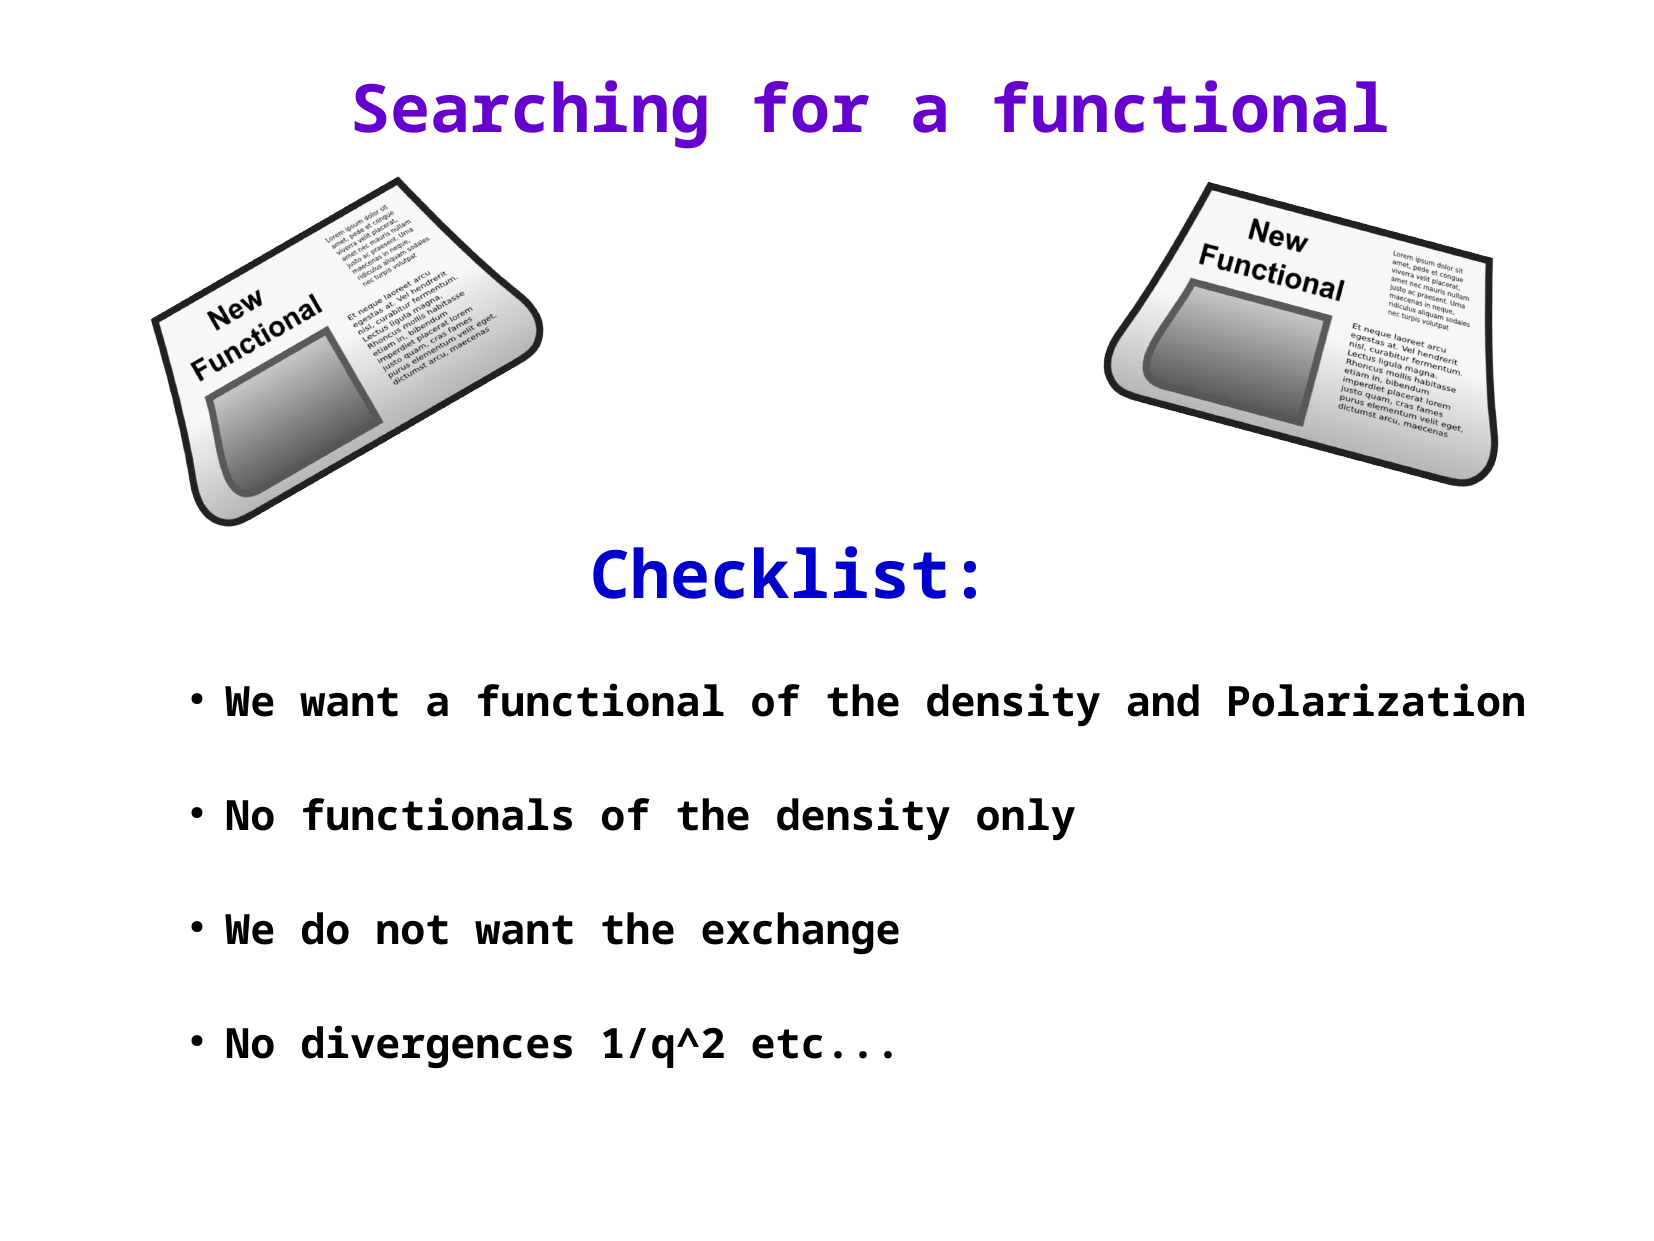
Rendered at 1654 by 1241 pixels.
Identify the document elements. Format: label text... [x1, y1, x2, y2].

text_box We want a functional of the density and Polarization No functionals of the density only We do not want the exchange No divergences 1/q^2 etc... [174, 664, 1540, 1065]
text_box Checklist: [555, 534, 1021, 612]
picture [1095, 167, 1546, 496]
picture [104, 149, 556, 539]
title Searching for a functional [315, 60, 1426, 154]
